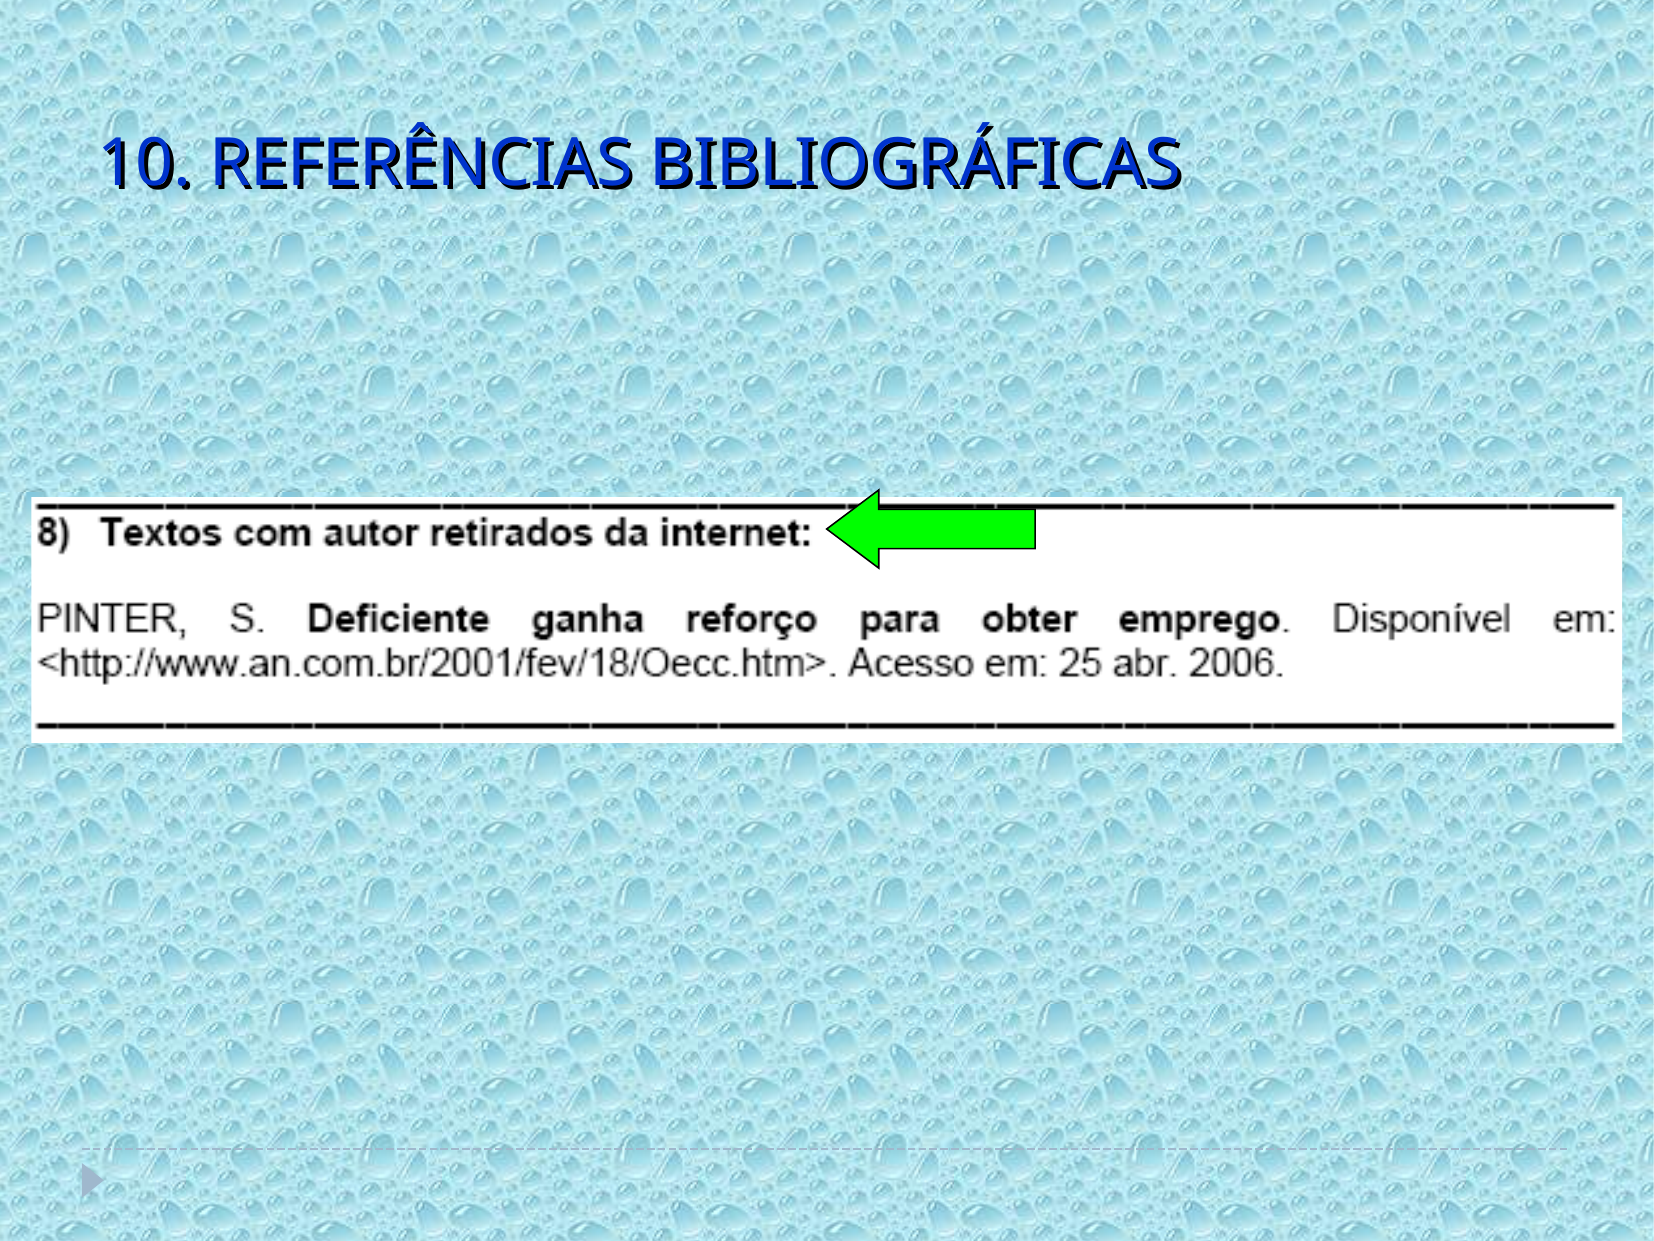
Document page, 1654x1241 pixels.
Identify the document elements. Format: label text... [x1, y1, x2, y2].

text_box 10. REFERÊNCIAS BIBLIOGRÁFICAS [82, 41, 1571, 207]
text_box [826, 489, 1036, 569]
picture [0, 0, 1654, 1241]
